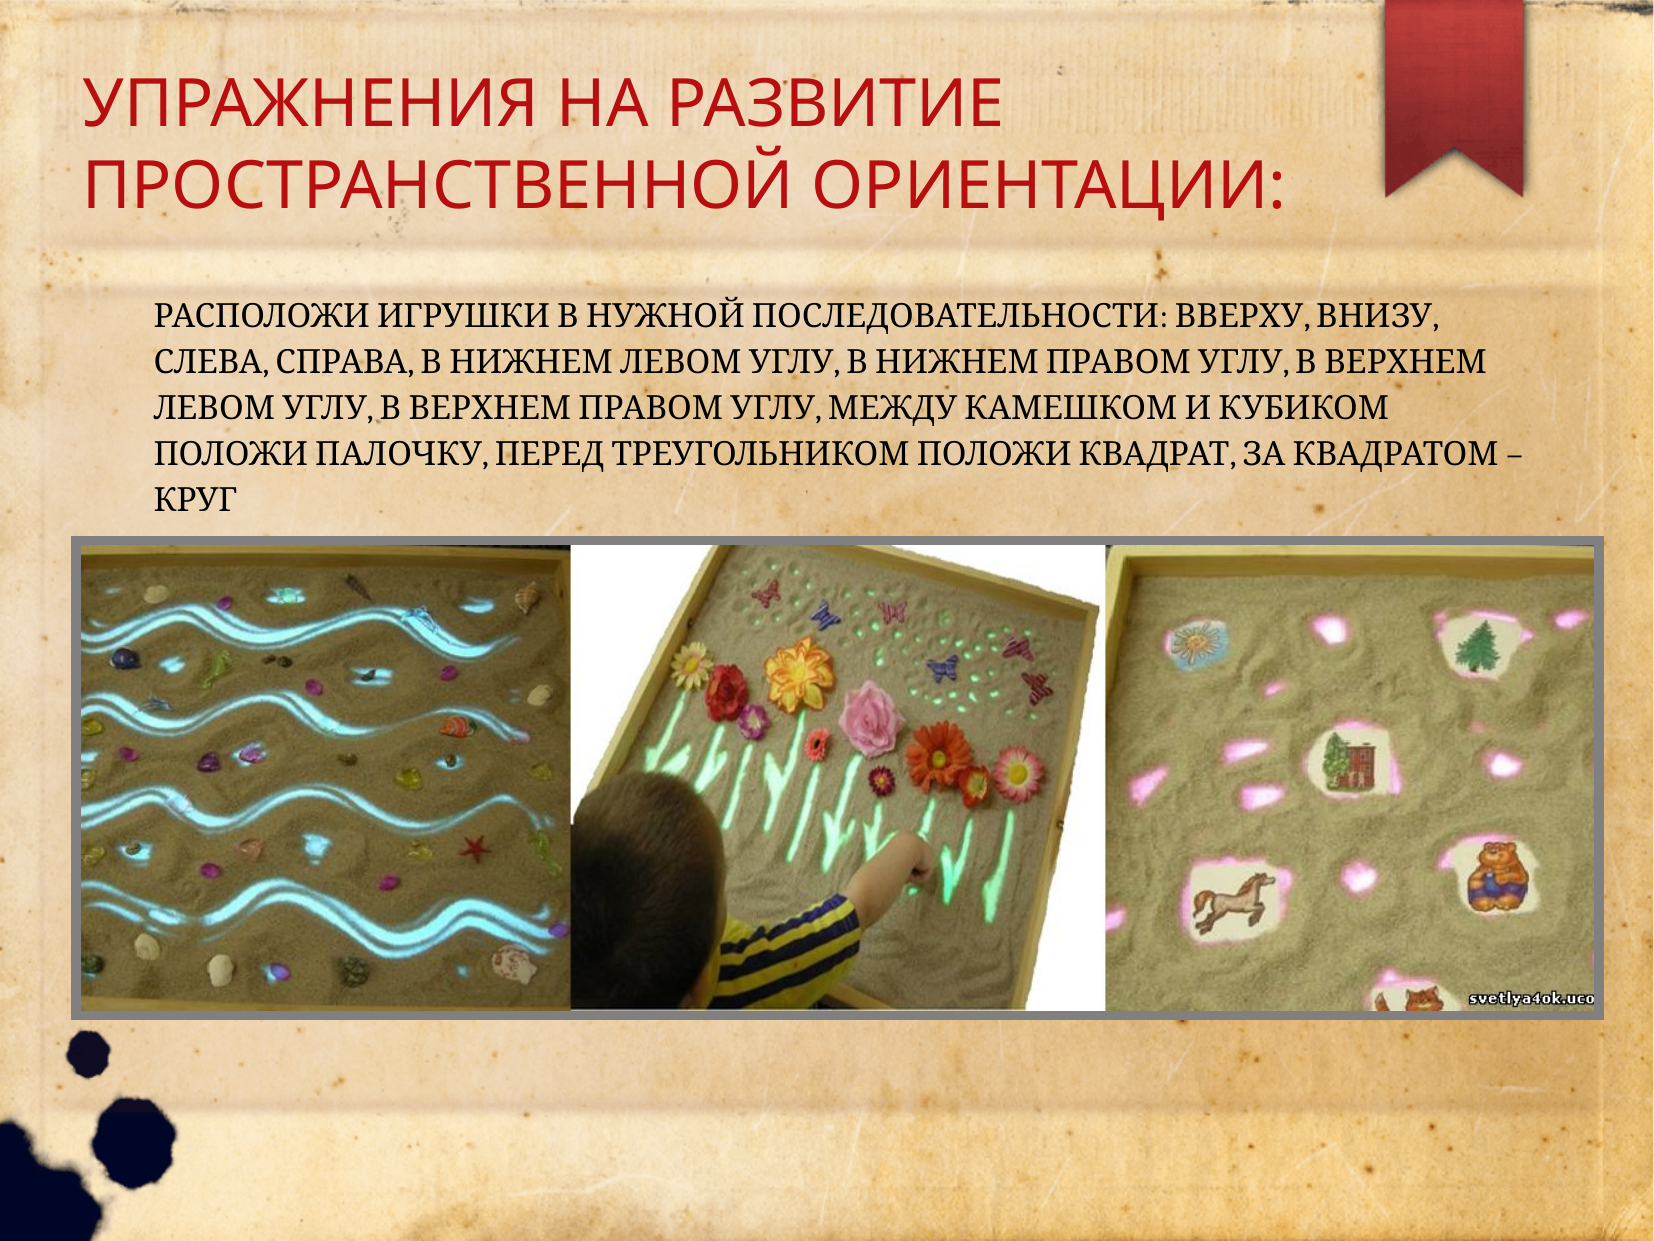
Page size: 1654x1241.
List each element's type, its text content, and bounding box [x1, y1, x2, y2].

title Упражнения на развитие пространственной ориентации: [82, 49, 1347, 237]
list Расположи игрушки в нужной последовательности: вверху, внизу, слева, справа, в нижнем левом углу, в нижнем правом углу, в верхнем левом углу, в верхнем правом углу, между камешком и кубиком положи палочку, перед треугольником положи квадрат, за квадратом – круг [82, 290, 1538, 536]
picture [0, 0, 1654, 1241]
